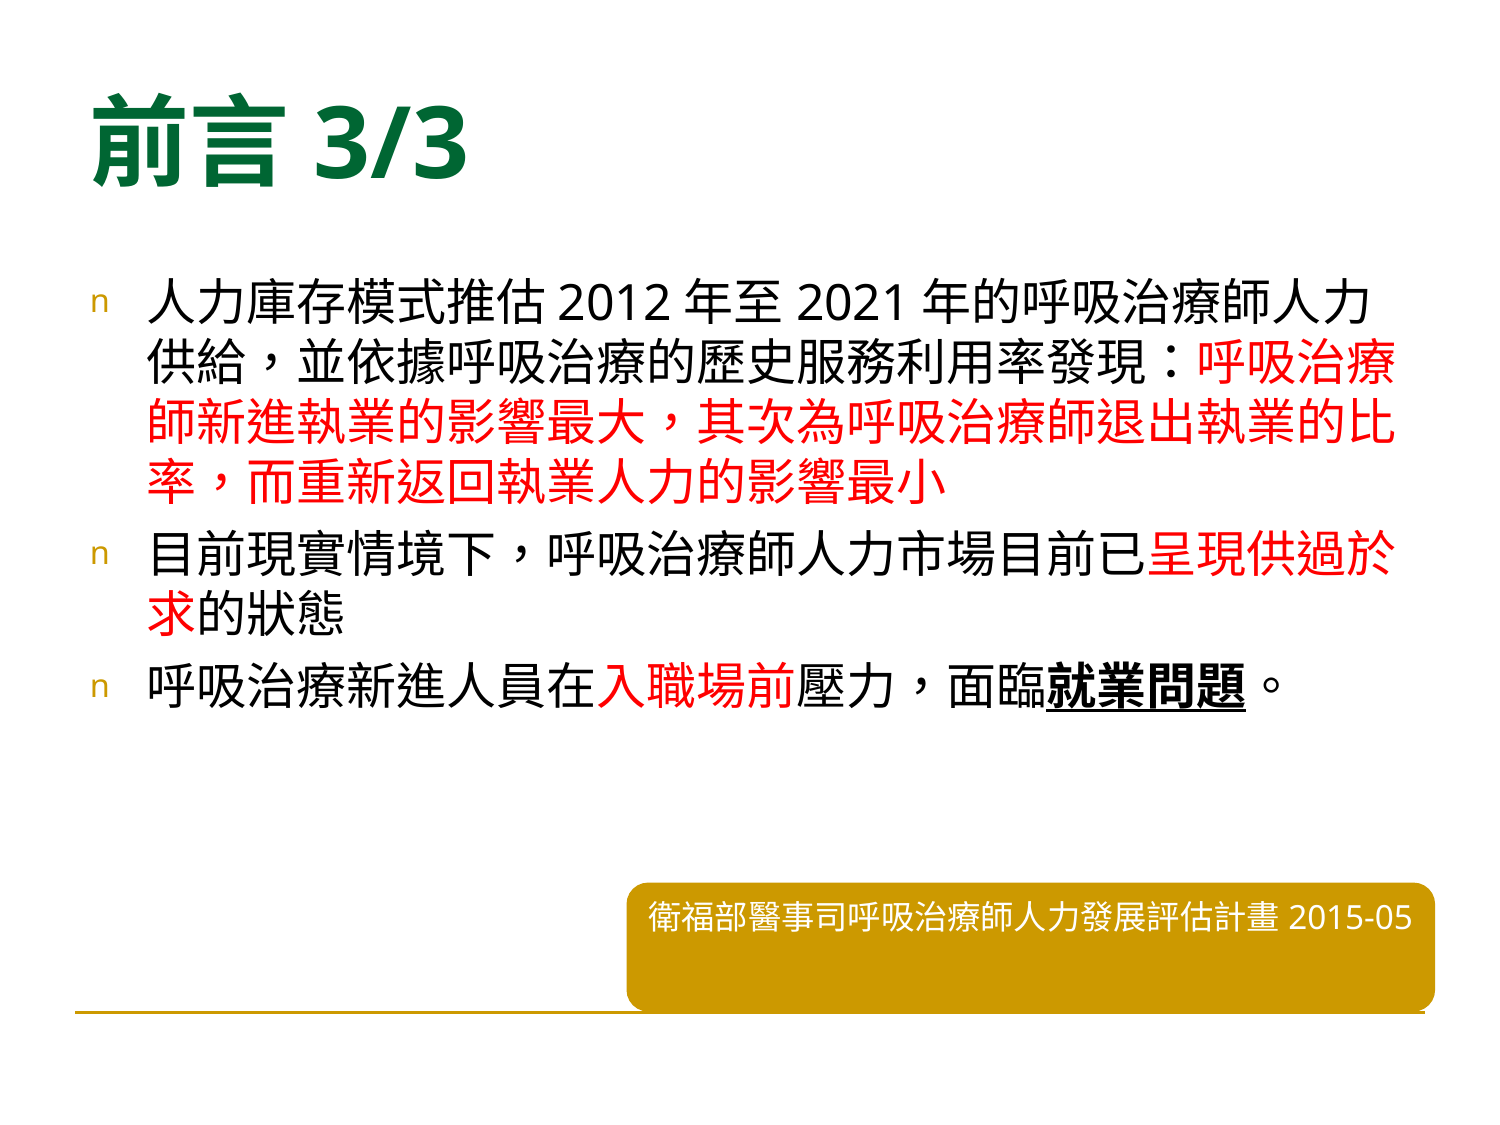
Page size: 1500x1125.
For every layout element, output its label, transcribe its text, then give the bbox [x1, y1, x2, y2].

list 人力庫存模式推估2012年至2021年的呼吸治療師人力供給，並依據呼吸治療的歷史服務利用率發現：呼吸治療師新進執業的影響最大，其次為呼吸治療師退出執業的比率，而重新返回執業人力的影響最小 目前現實情境下，呼吸治療師人力市場目前已呈現供過於求的狀態 呼吸治療新進人員在入職場前壓力，面臨就業問題。 [75, 262, 1425, 1006]
text_box 衛福部醫事司呼吸治療師人力發展評估計畫2015-05 [626, 882, 1436, 1012]
title 前言3/3 [75, 45, 1425, 233]
